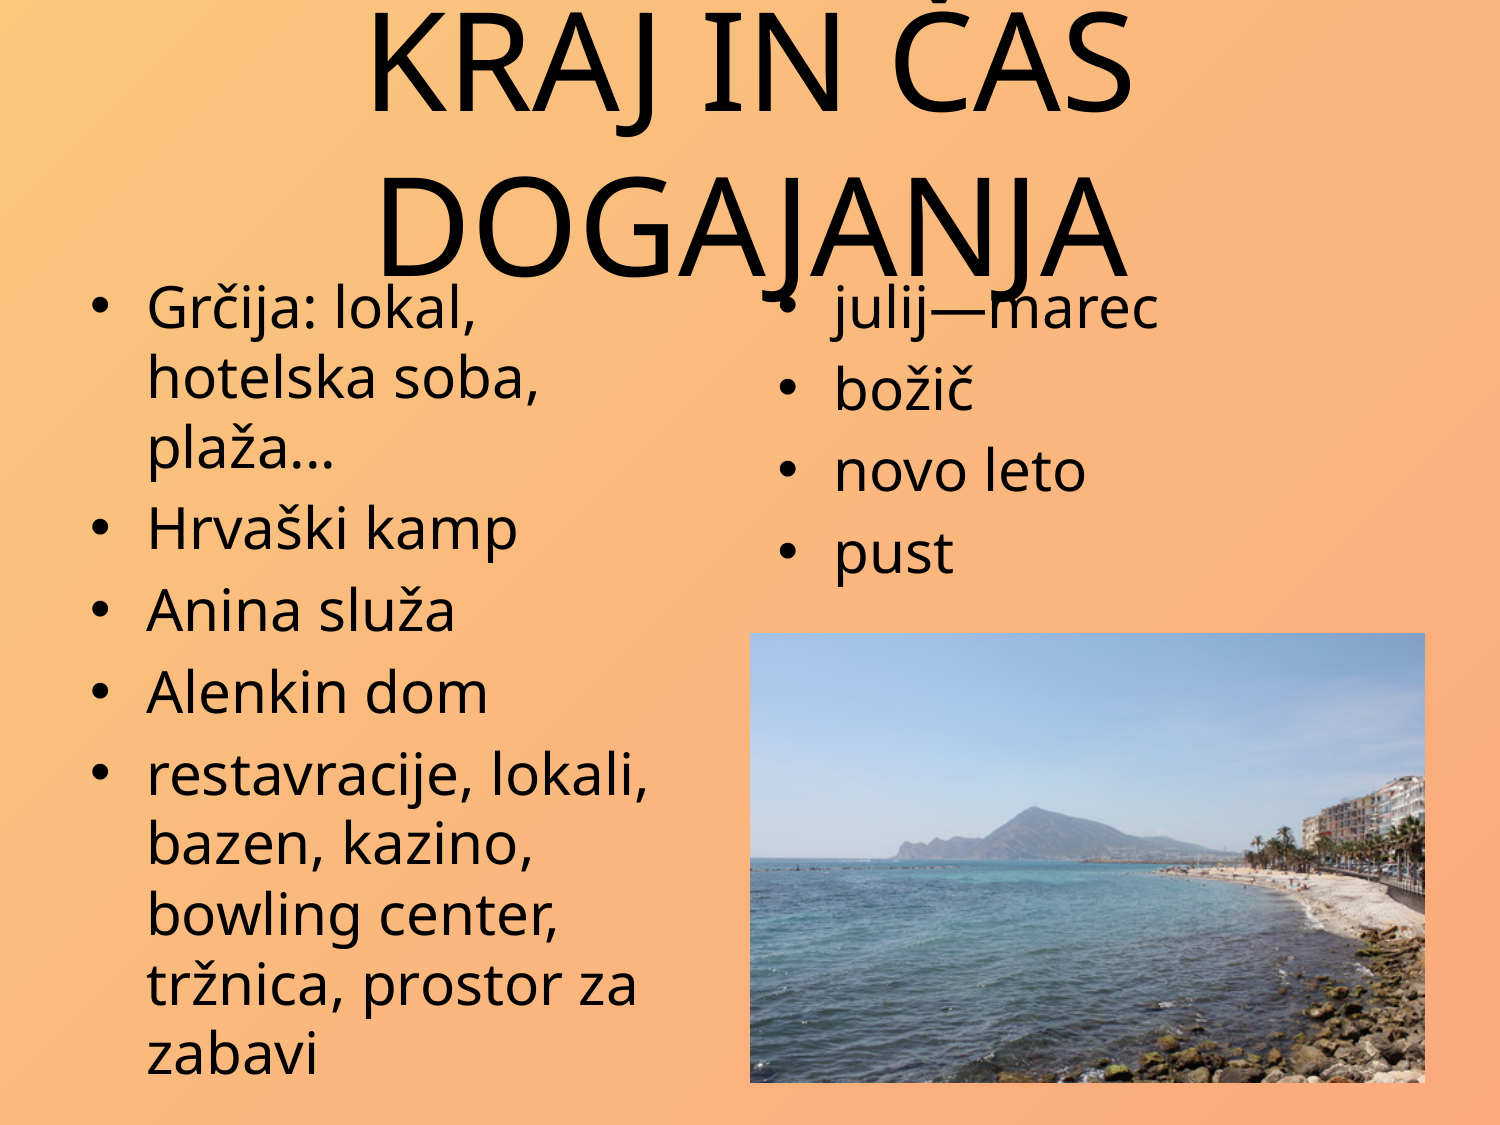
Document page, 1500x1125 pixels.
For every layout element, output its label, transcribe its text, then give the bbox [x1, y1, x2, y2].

picture [750, 633, 1425, 1083]
list Grčija: lokal, hotelska soba, plaža... Hrvaški kamp Anina služa Alenkin dom restavracije, lokali, bazen, kazino, bowling center, tržnica, prostor za zabavi [75, 262, 738, 1005]
title KRAJ IN ČAS DOGAJANJA [75, 45, 1425, 233]
list julij—marec božič novo leto pust [762, 262, 1425, 633]
